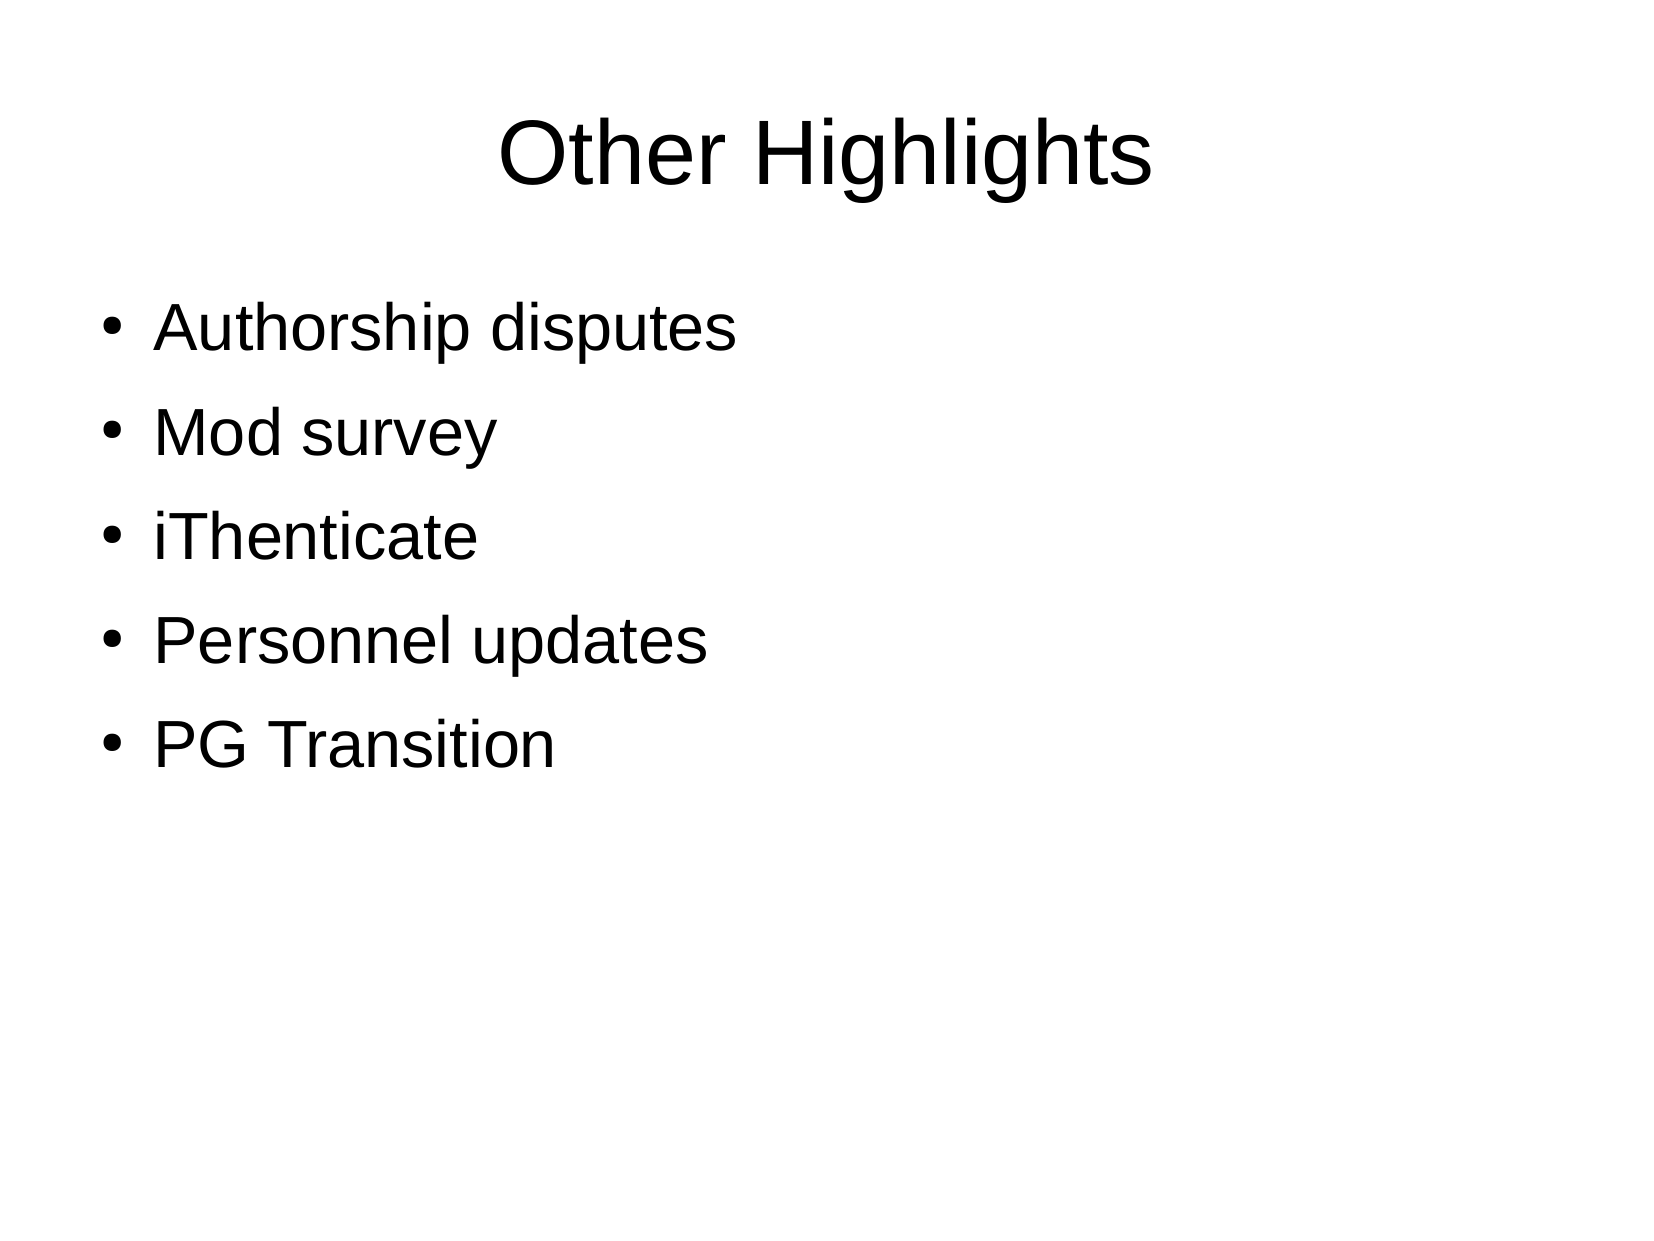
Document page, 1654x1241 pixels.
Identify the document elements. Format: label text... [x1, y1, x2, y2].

list Authorship disputes Mod survey iThenticate Personnel updates PG Transition [82, 290, 1571, 1156]
title Other Highlights [82, 49, 1571, 257]
